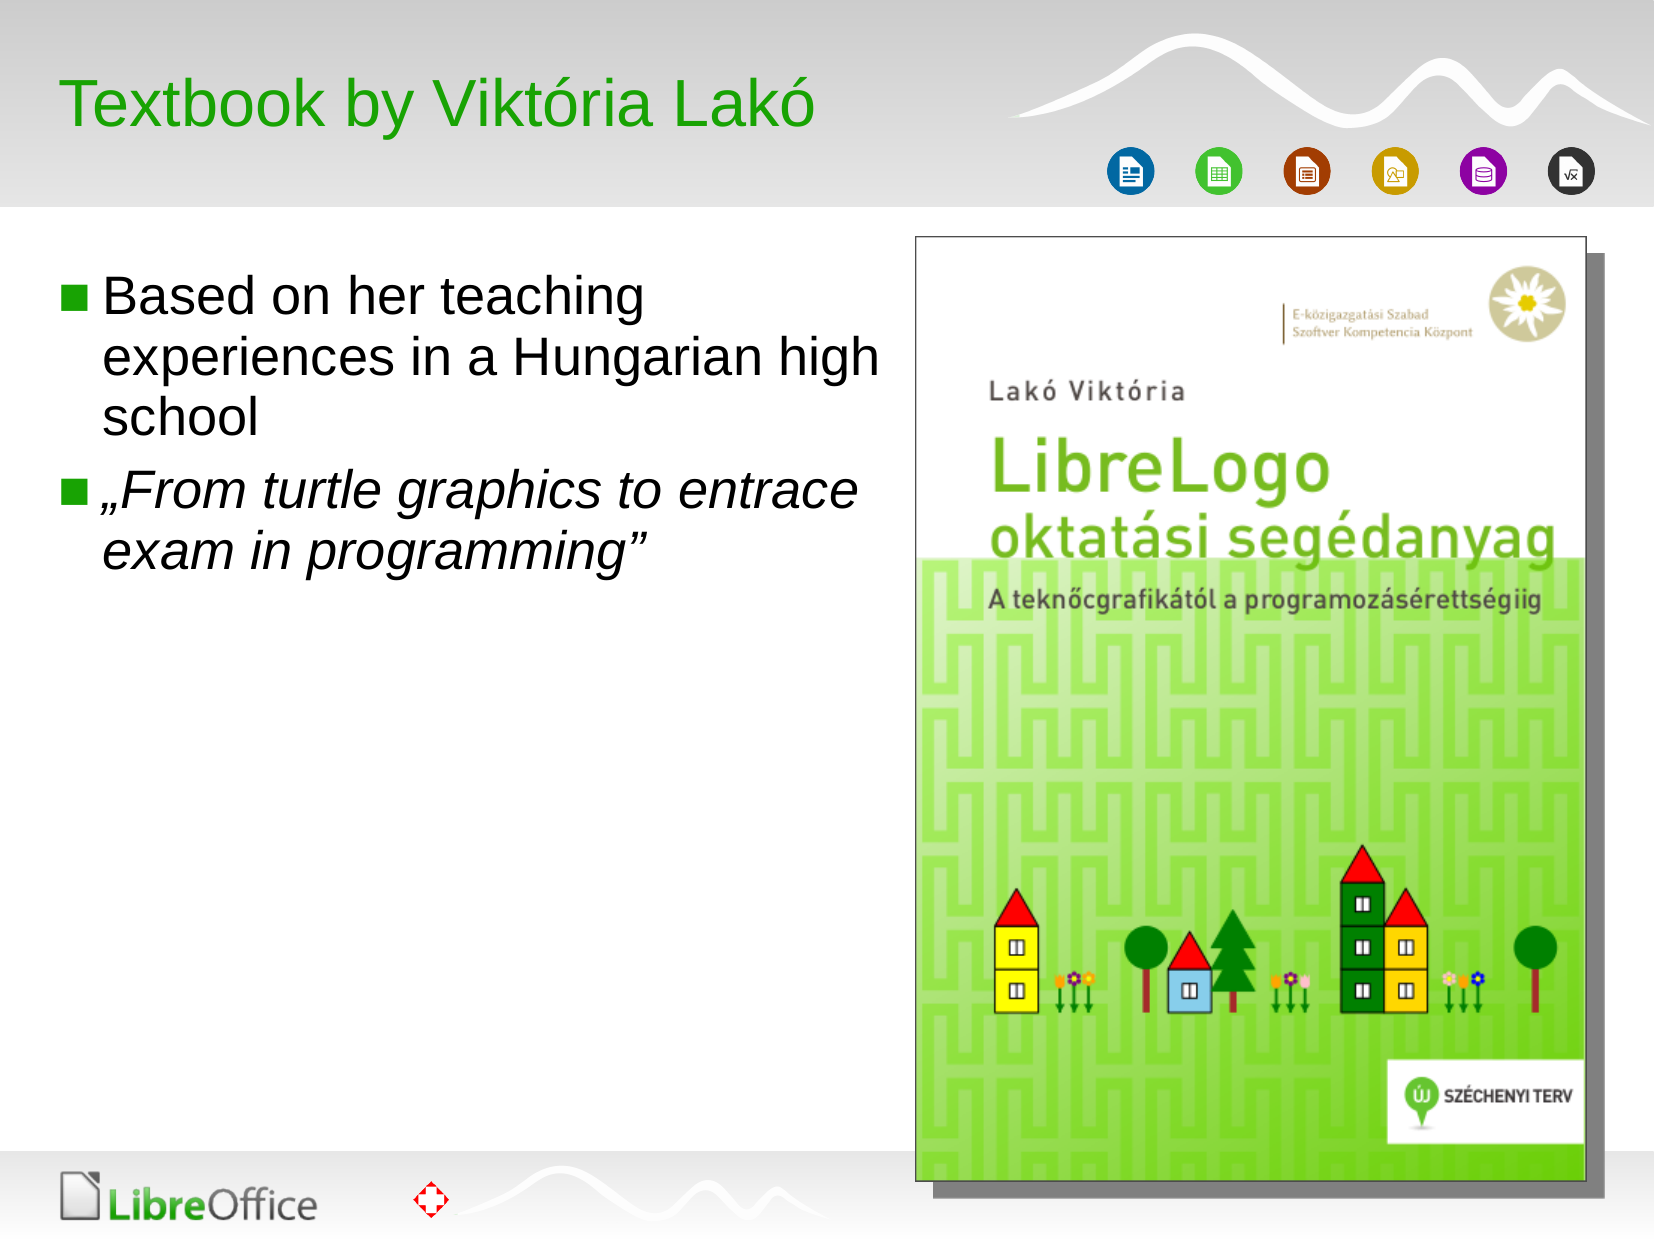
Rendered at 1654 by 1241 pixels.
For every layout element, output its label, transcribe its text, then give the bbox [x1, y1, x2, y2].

picture [413, 1163, 833, 1223]
picture [1107, 147, 1595, 195]
list Based on her teaching experiences in a Hungarian high school „From turtle graphics to entrace exam in programming” [59, 265, 886, 985]
picture [915, 236, 1587, 1182]
title Textbook by Viktória Lakó [59, 29, 1034, 178]
picture [1034, 29, 1654, 131]
picture [41, 1152, 337, 1240]
